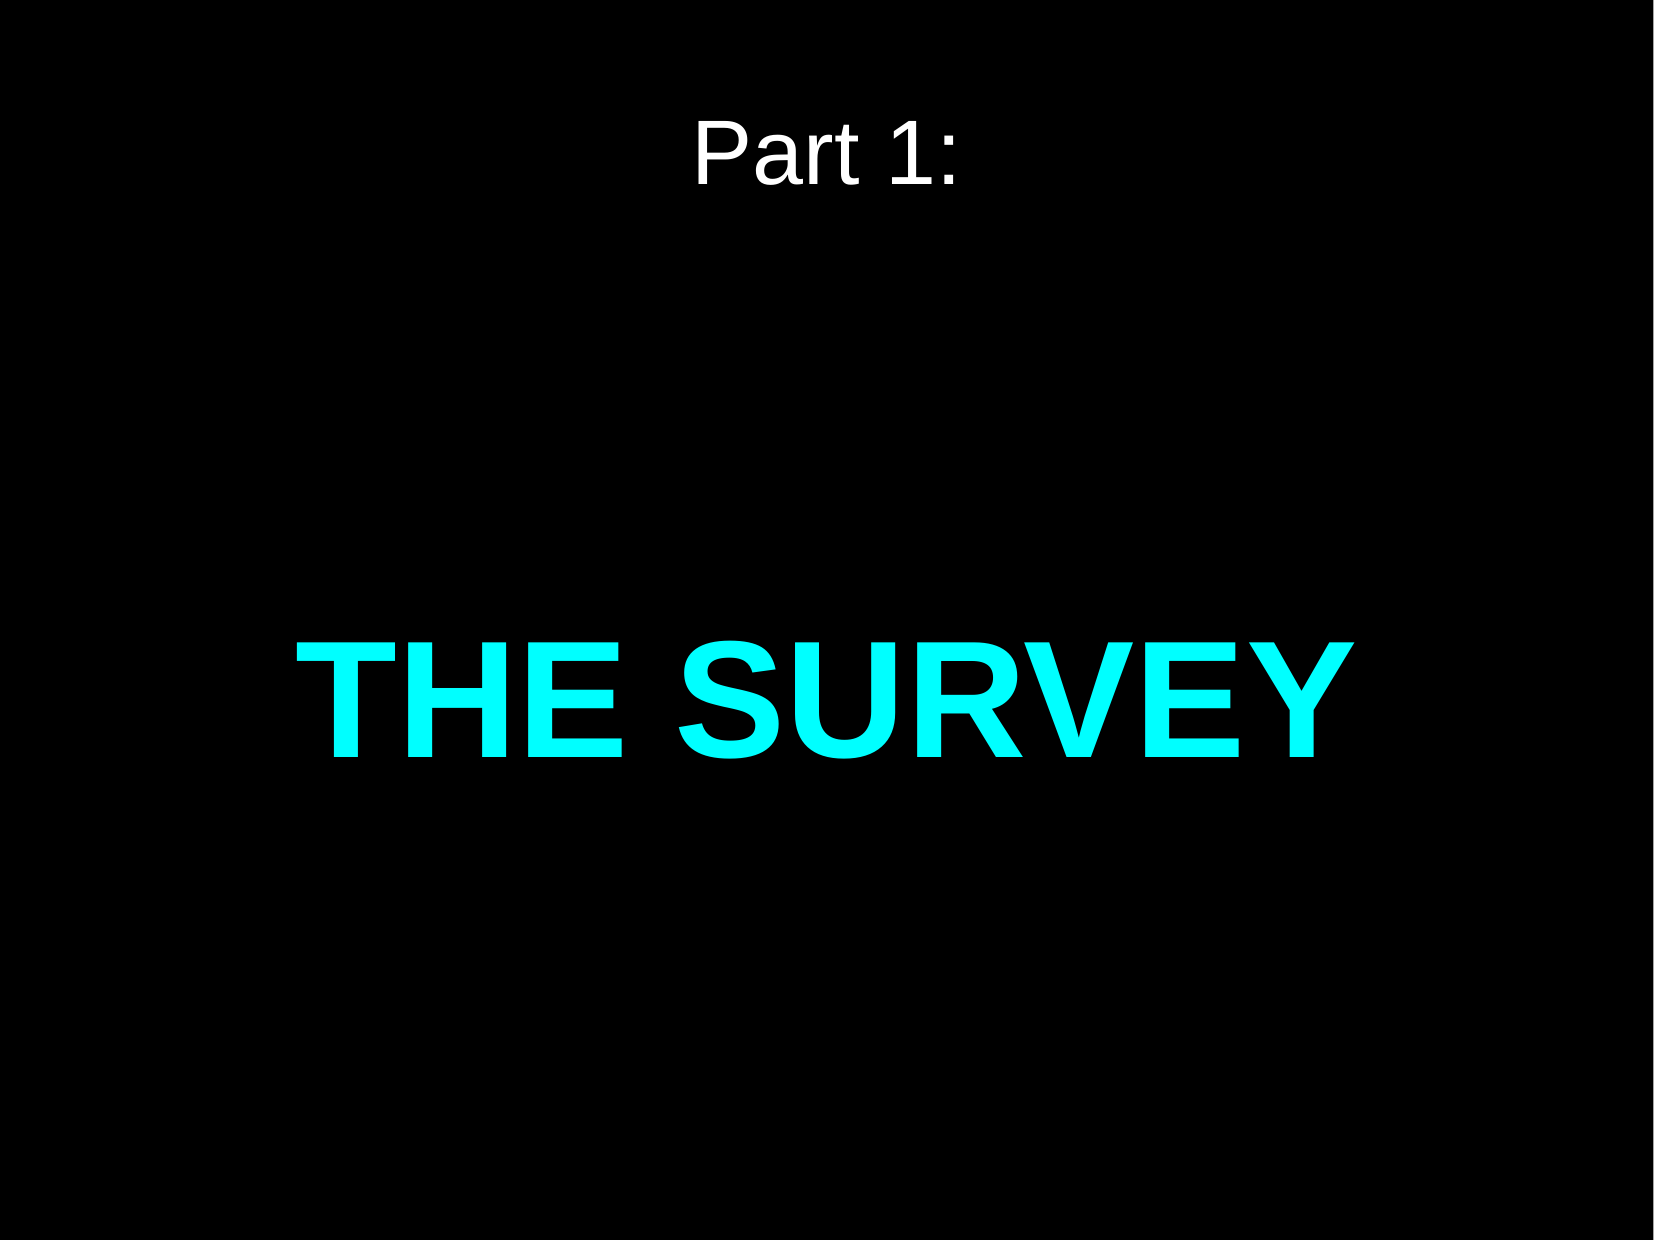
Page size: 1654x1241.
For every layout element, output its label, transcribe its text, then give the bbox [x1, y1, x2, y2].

title Part 1: [82, 49, 1571, 257]
subtitle THE SURVEY [82, 297, 1571, 1102]
